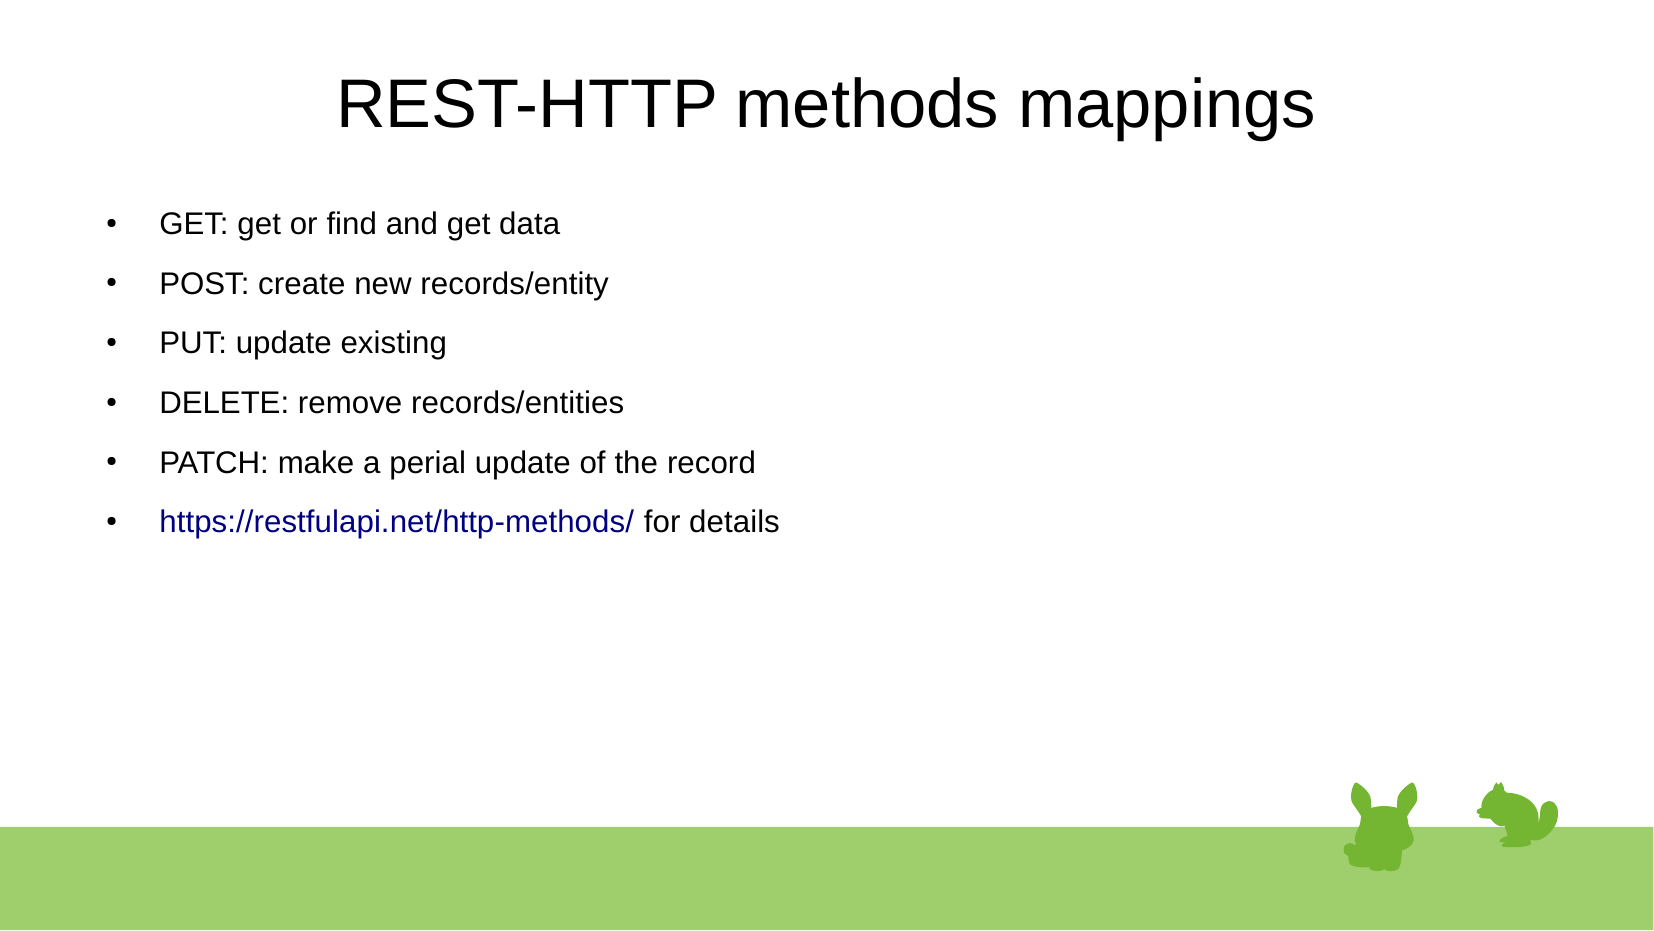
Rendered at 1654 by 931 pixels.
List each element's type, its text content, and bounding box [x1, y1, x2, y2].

list GET: get or find and get data POST: create new records/entity PUT: update existing DELETE: remove records/entities PATCH: make a perial update of the record https://restfulapi.net/http-methods/ for details [88, 206, 1565, 739]
title REST-HTTP methods mappings [88, 29, 1565, 178]
